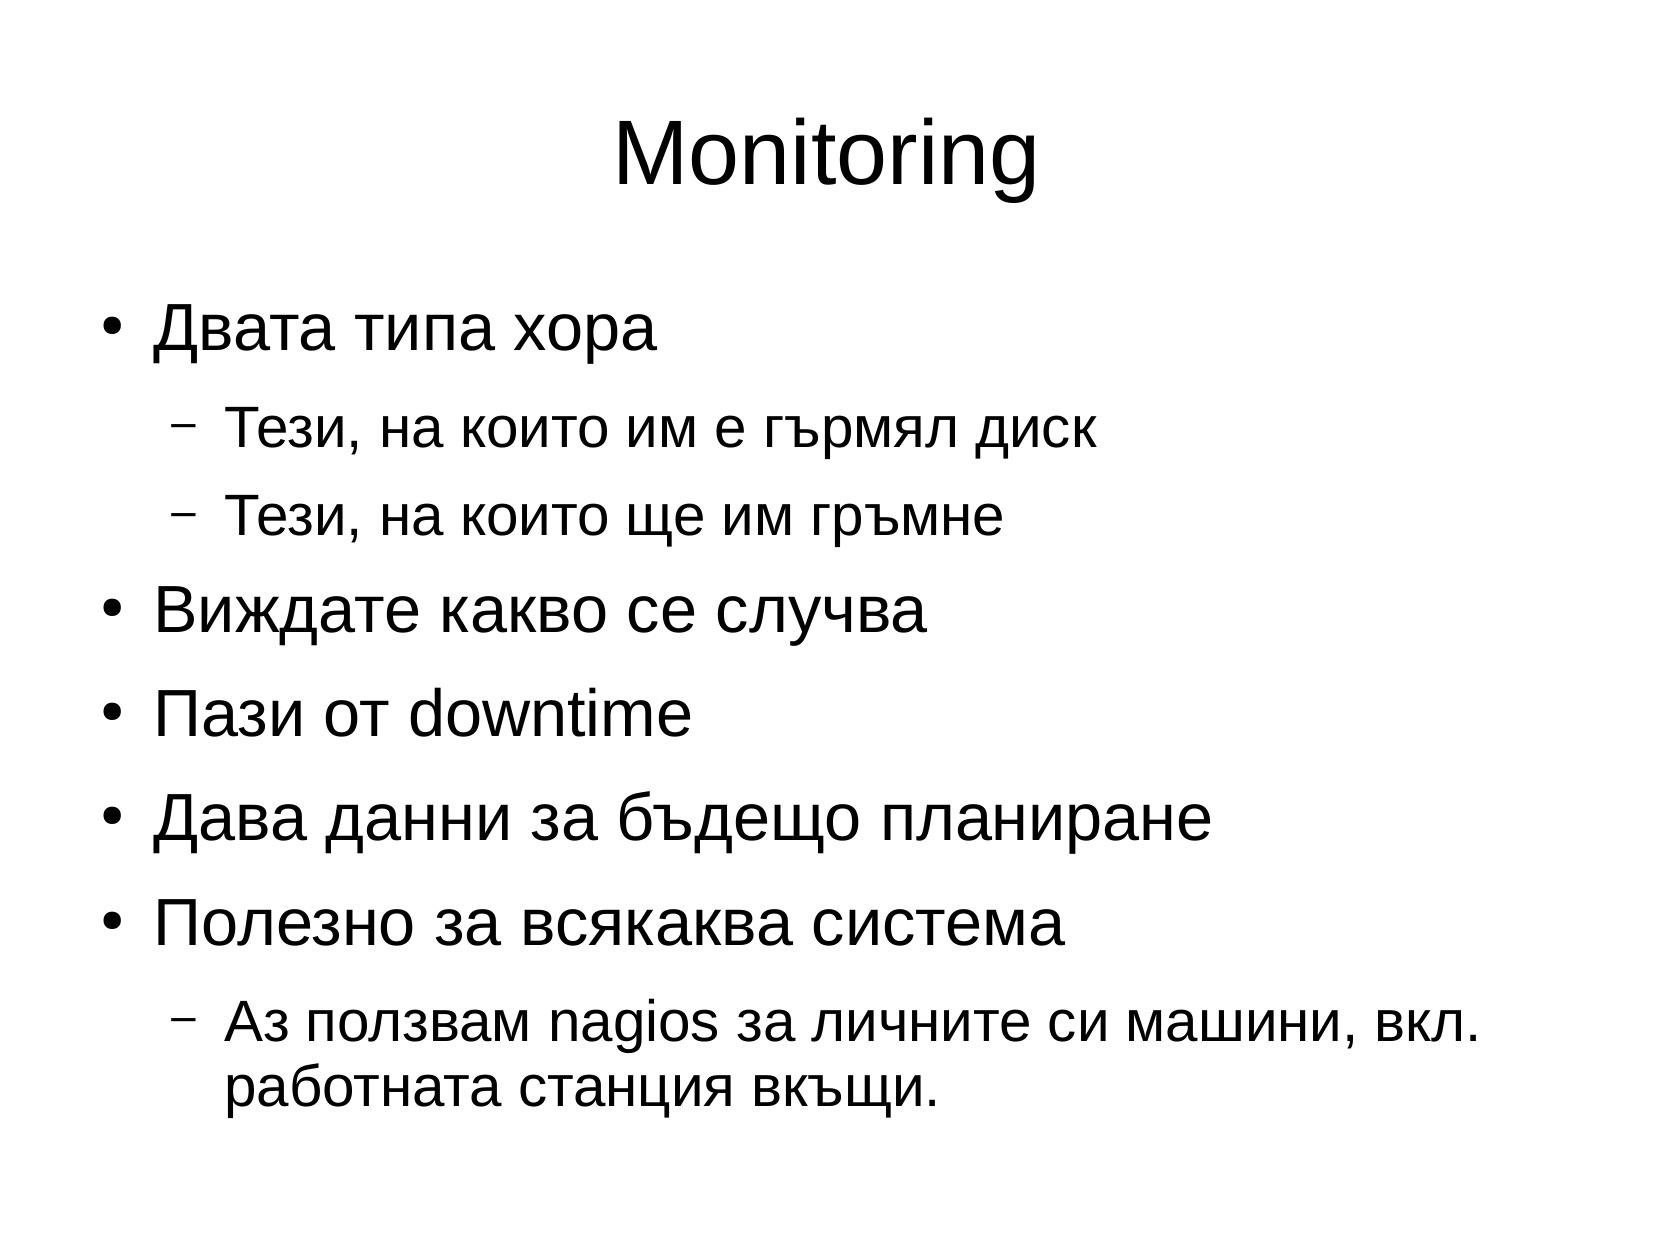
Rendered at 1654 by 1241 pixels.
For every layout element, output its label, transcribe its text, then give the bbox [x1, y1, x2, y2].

list Двата типа хора Тези, на които им е гърмял диск Тези, на които ще им гръмне Виждате какво се случва Пази от downtime Дава данни за бъдещо планиране Полезно за всякаква система Аз ползвам nagios за личните си машини, вкл. работната станция вкъщи. [82, 290, 1538, 1182]
title Monitoring [82, 49, 1571, 257]
